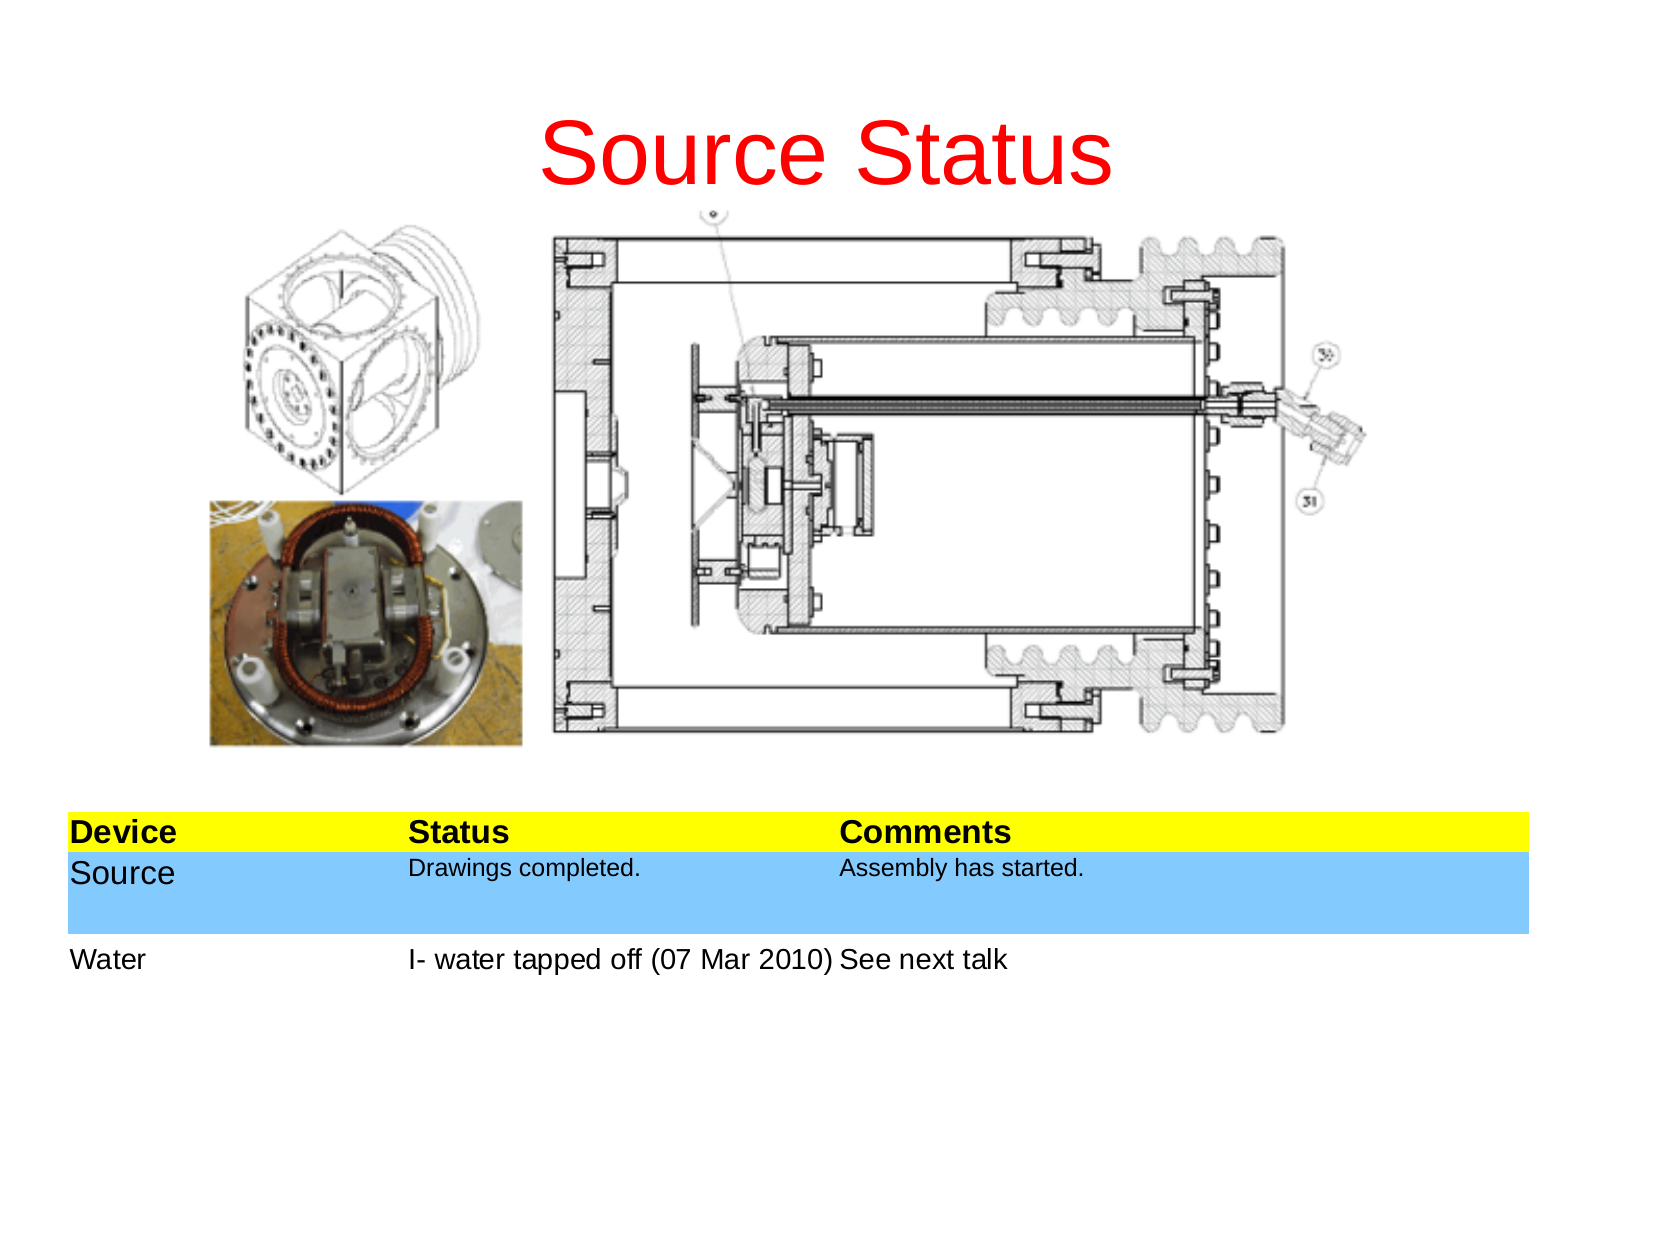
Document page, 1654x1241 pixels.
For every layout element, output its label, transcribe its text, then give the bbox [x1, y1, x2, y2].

picture [202, 209, 1394, 752]
chart [67, 812, 1532, 1128]
title Source Status [82, 49, 1571, 257]
